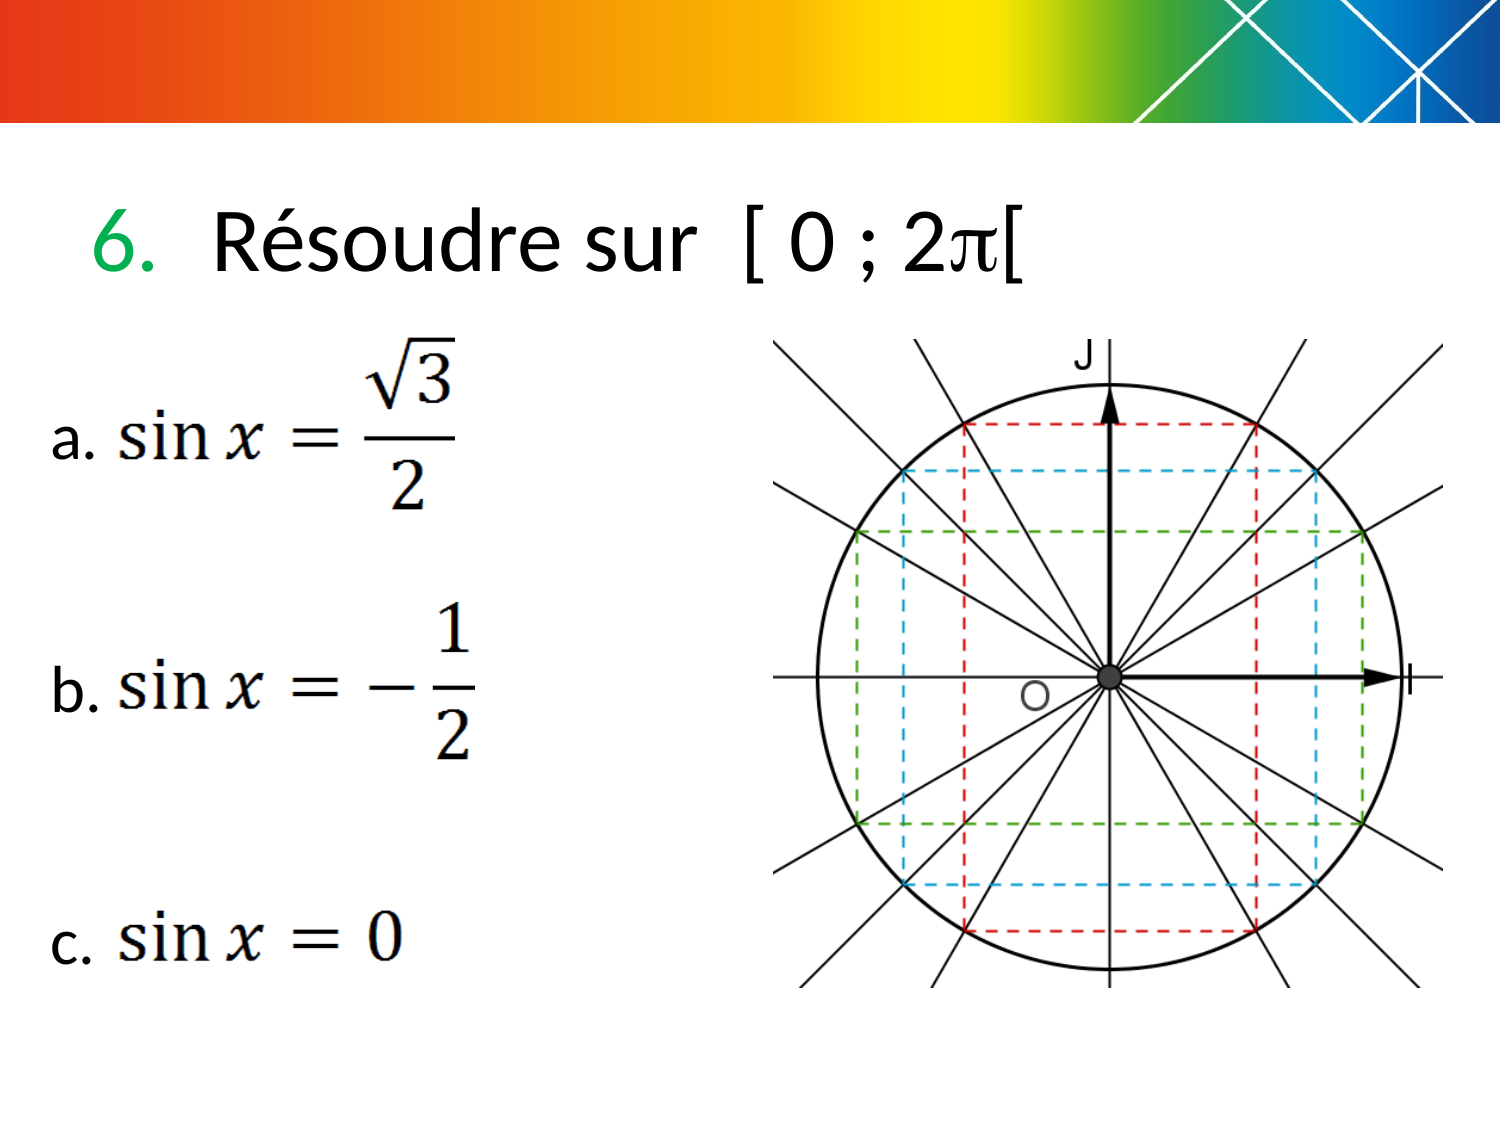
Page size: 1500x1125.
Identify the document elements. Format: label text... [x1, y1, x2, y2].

picture [1340, 0, 1500, 123]
picture [117, 890, 407, 993]
picture [0, 0, 1359, 123]
text_box a. b. c. [35, 385, 821, 1125]
title Résoudre sur [ 0 ; 2[ [75, 163, 1426, 305]
picture [773, 339, 1443, 988]
picture [117, 322, 455, 524]
picture [117, 591, 475, 774]
